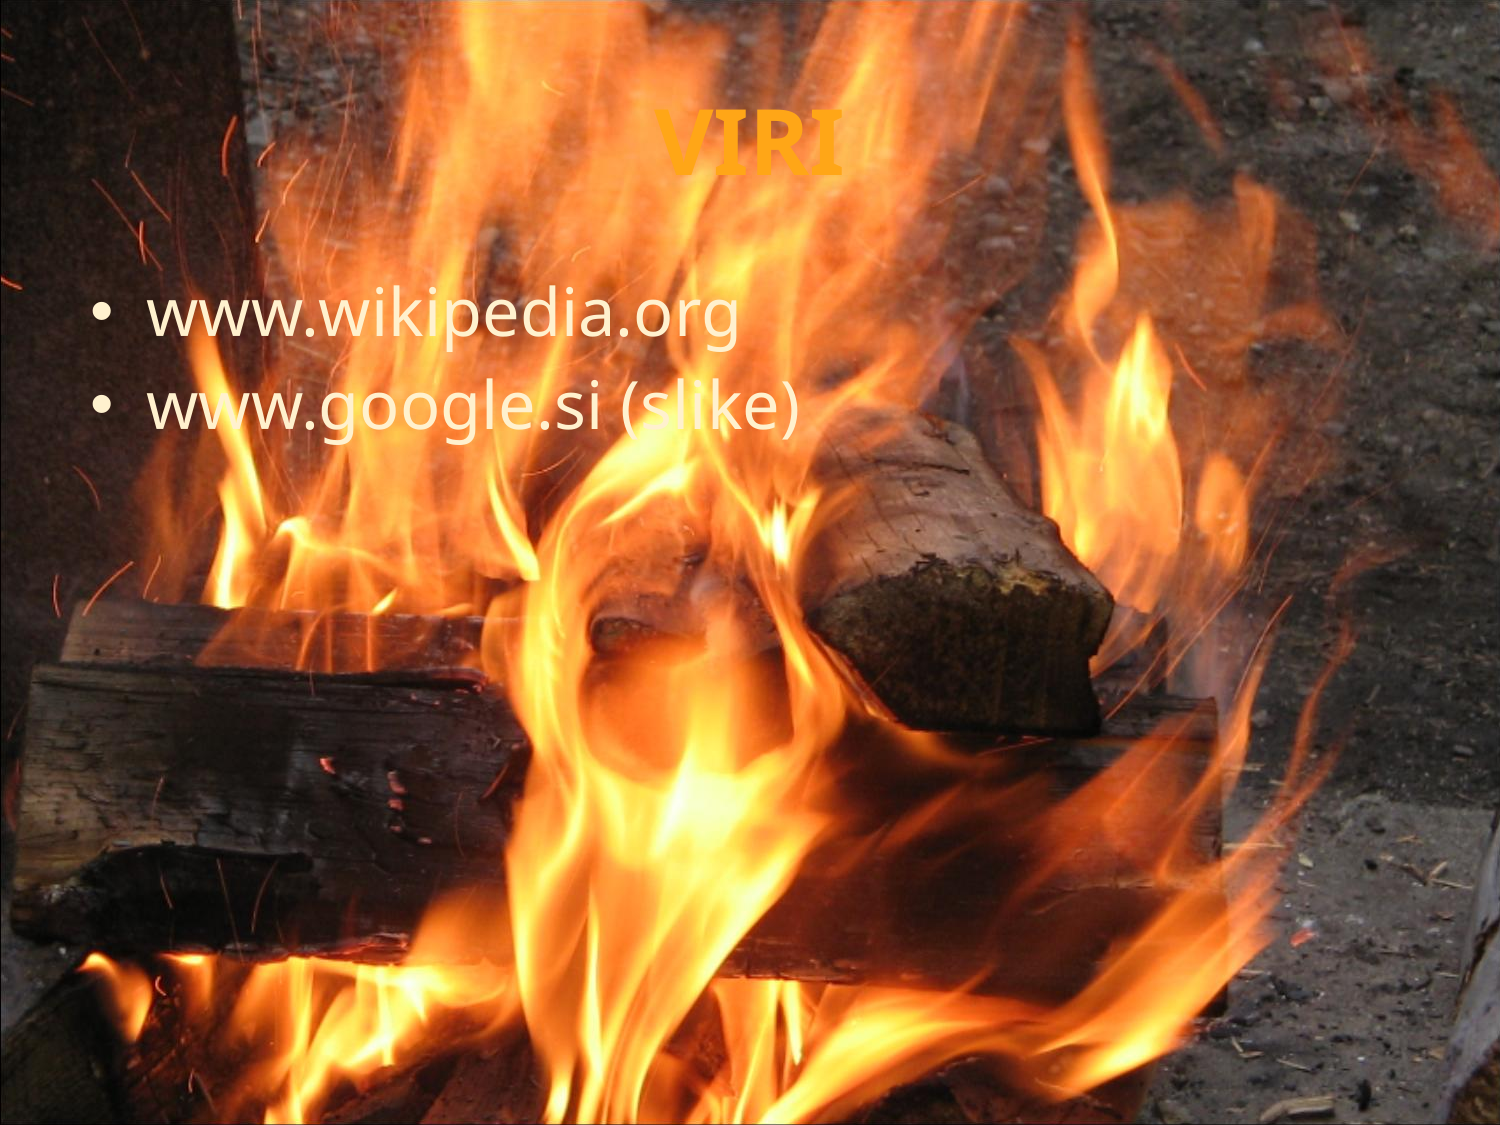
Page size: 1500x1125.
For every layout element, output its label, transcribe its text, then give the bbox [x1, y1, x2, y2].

list www.wikipedia.org www.google.si (slike) [75, 262, 1425, 1005]
title VIRI [75, 45, 1425, 233]
picture [0, 0, 1500, 1125]
